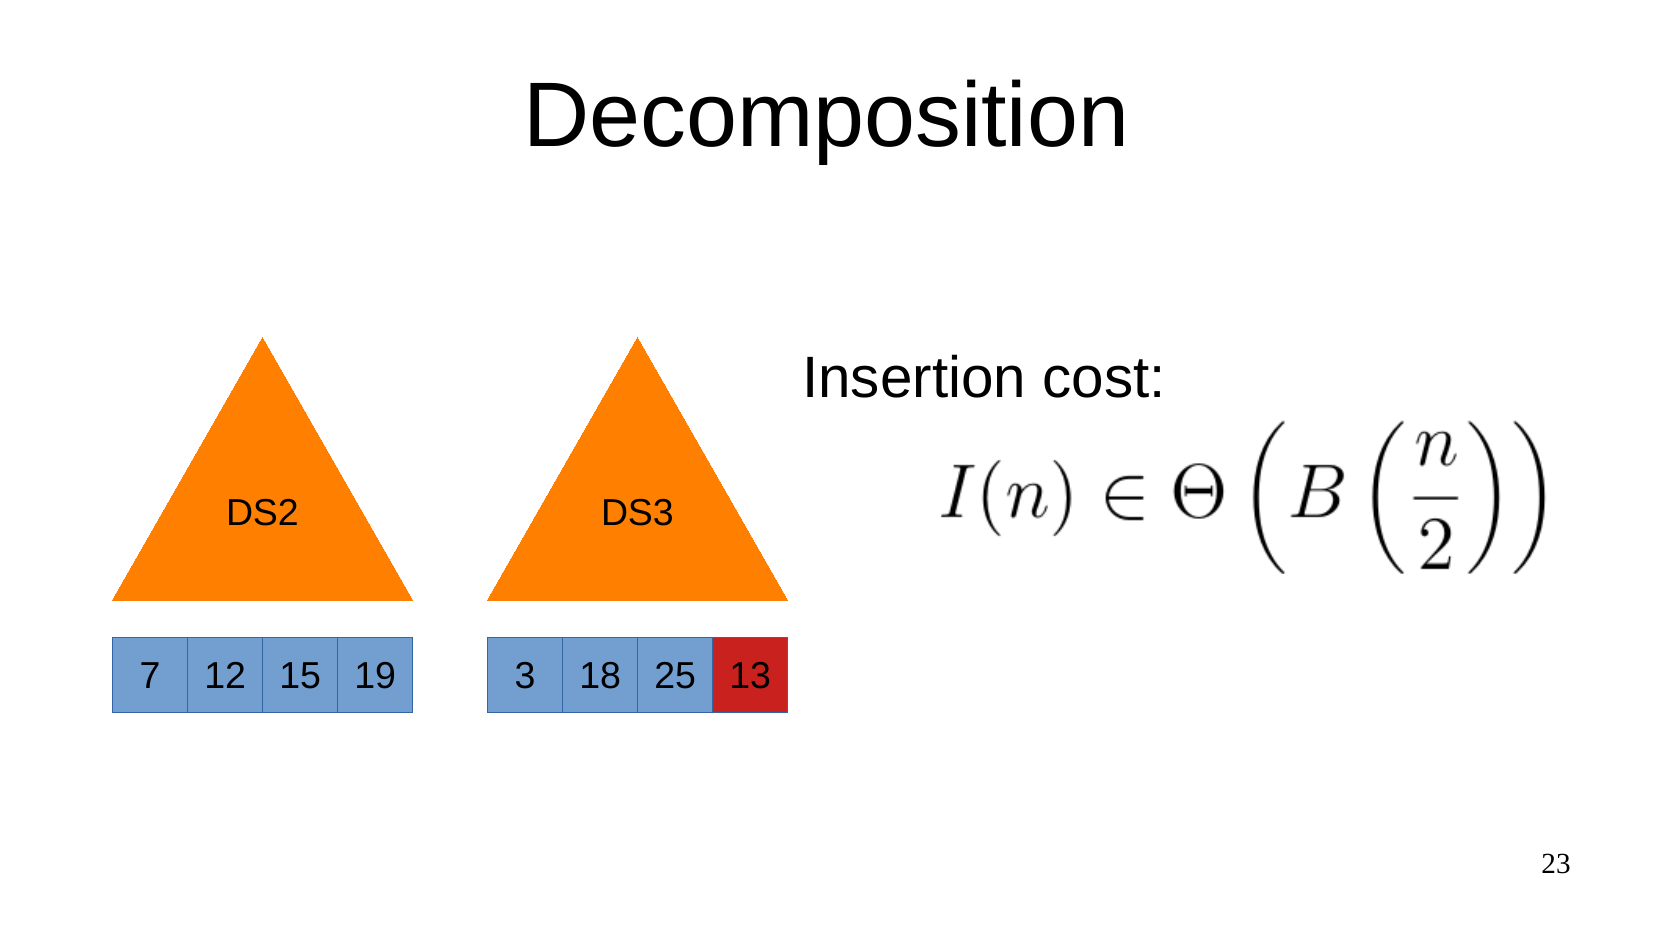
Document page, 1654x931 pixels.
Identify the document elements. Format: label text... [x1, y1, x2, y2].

title Decomposition [82, 37, 1571, 193]
text_box Insertion cost: [787, 337, 1201, 418]
text_box 18 [562, 637, 638, 713]
text_box 13 [713, 637, 788, 713]
text_box 12 [188, 637, 262, 713]
text_box 3 [487, 637, 562, 713]
text_box 25 [638, 637, 713, 713]
text_box DS2 [112, 337, 413, 601]
text_box 15 [262, 637, 338, 713]
text_box 19 [338, 637, 413, 713]
picture [918, 374, 1576, 607]
text_box DS3 [487, 337, 788, 601]
text_box 7 [112, 637, 188, 713]
